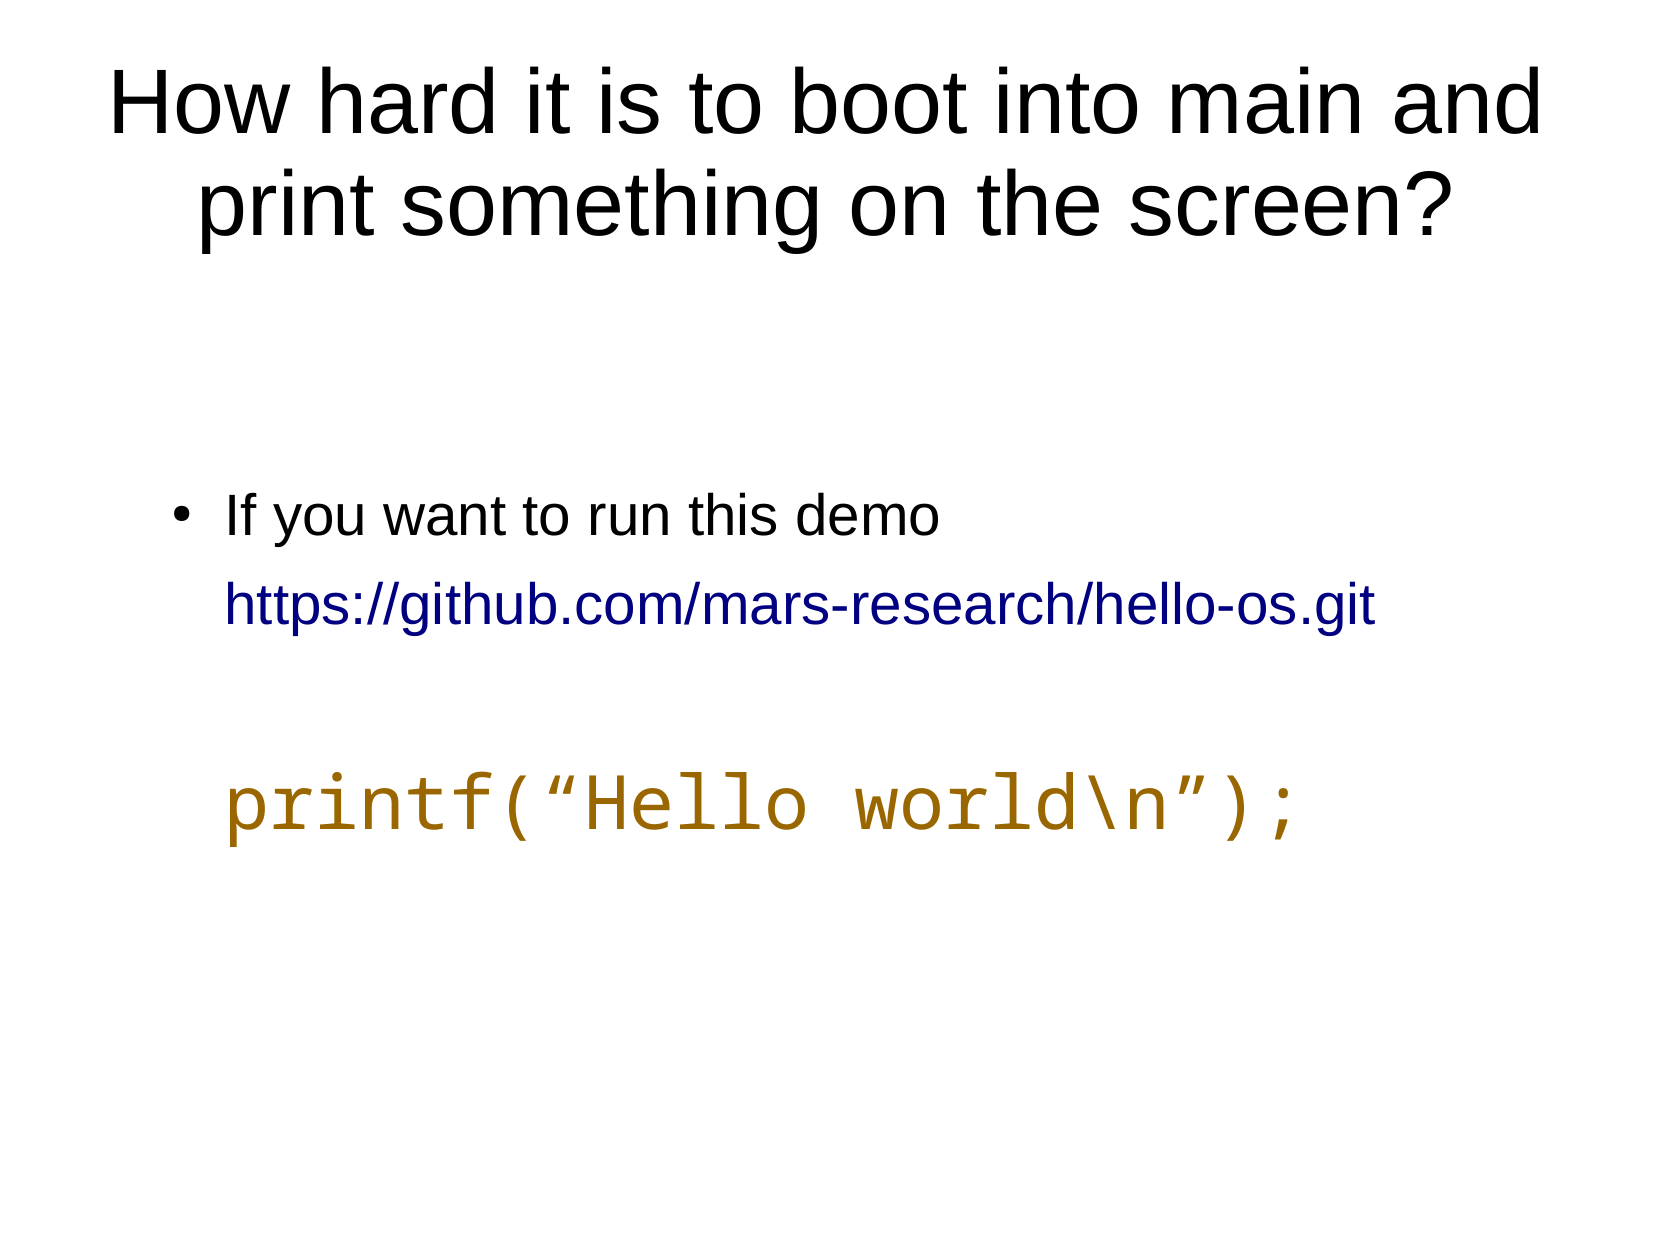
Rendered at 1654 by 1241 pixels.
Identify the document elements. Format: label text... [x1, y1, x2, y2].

title How hard it is to boot into main and print something on the screen? [82, 49, 1571, 257]
list If you want to run this demo https://github.com/mars-research/hello-os.git printf(“Hello world\n”); [82, 290, 1571, 1010]
